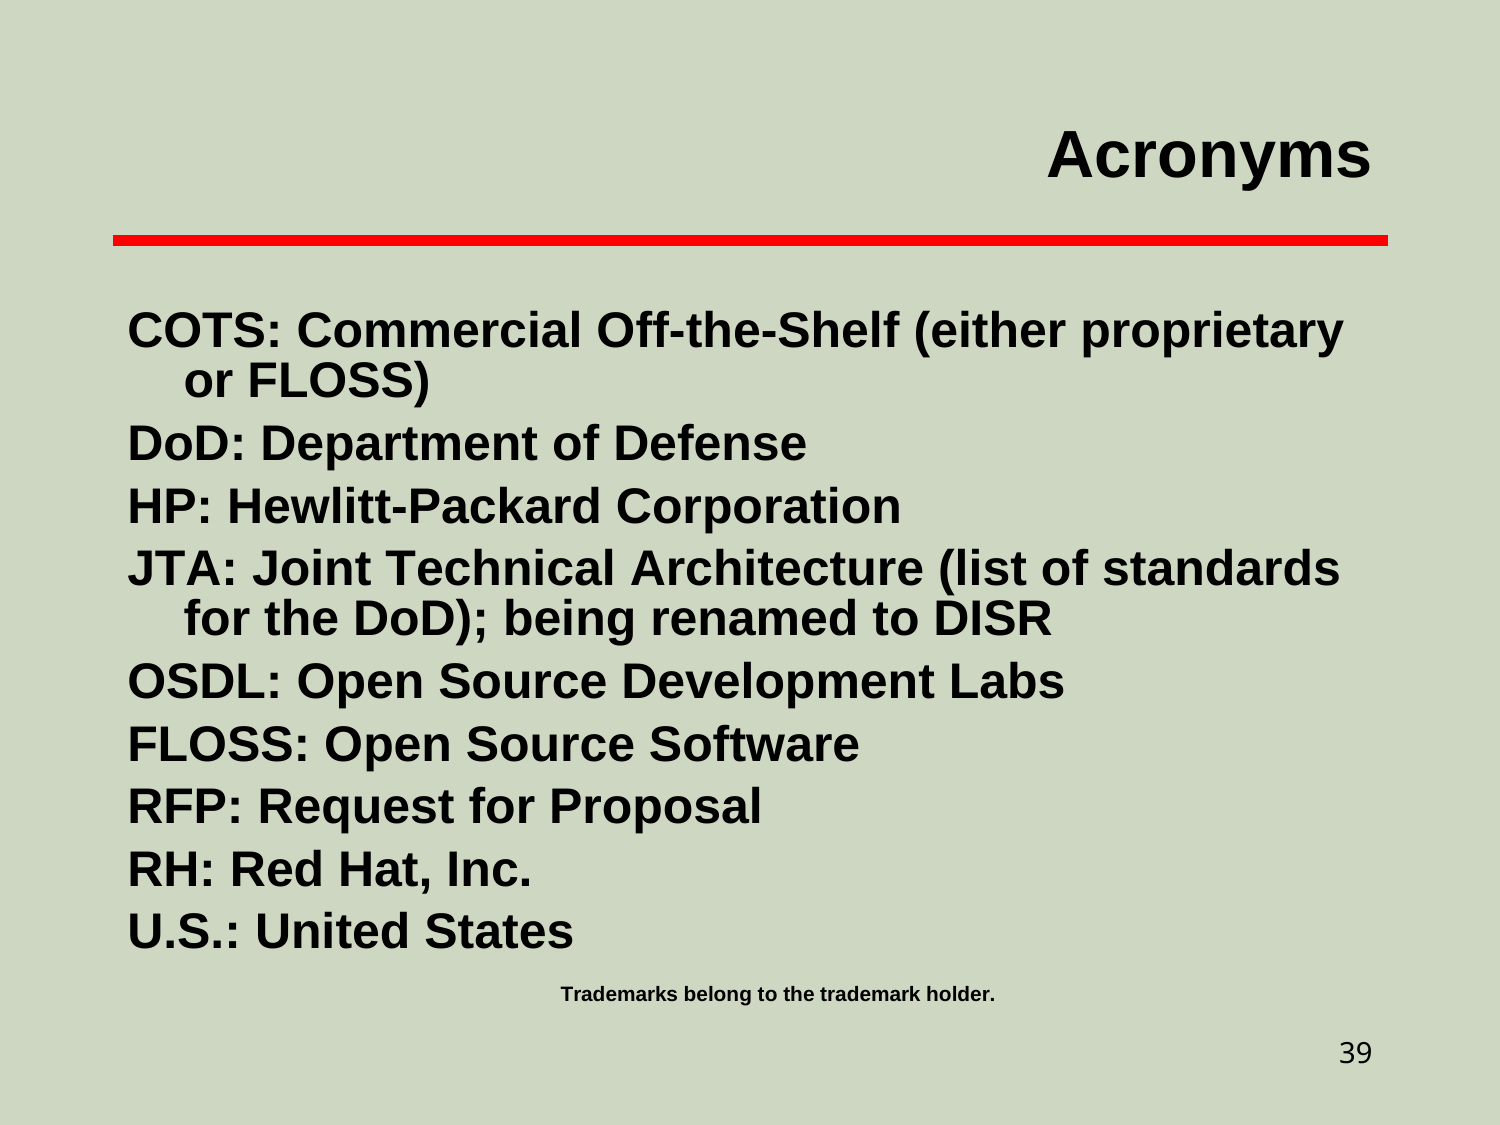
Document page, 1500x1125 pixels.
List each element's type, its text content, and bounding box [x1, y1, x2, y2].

list COTS: Commercial Off-the-Shelf (either proprietary or FLOSS) DoD: Department of Defense HP: Hewlitt-Packard Corporation JTA: Joint Technical Architecture (list of standards for the DoD); being renamed to DISR OSDL: Open Source Development Labs FLOSS: Open Source Software RFP: Request for Proposal RH: Red Hat, Inc. U.S.: United States Trademarks belong to the trademark holder. [112, 299, 1388, 1020]
title Acronyms [337, 85, 1388, 224]
